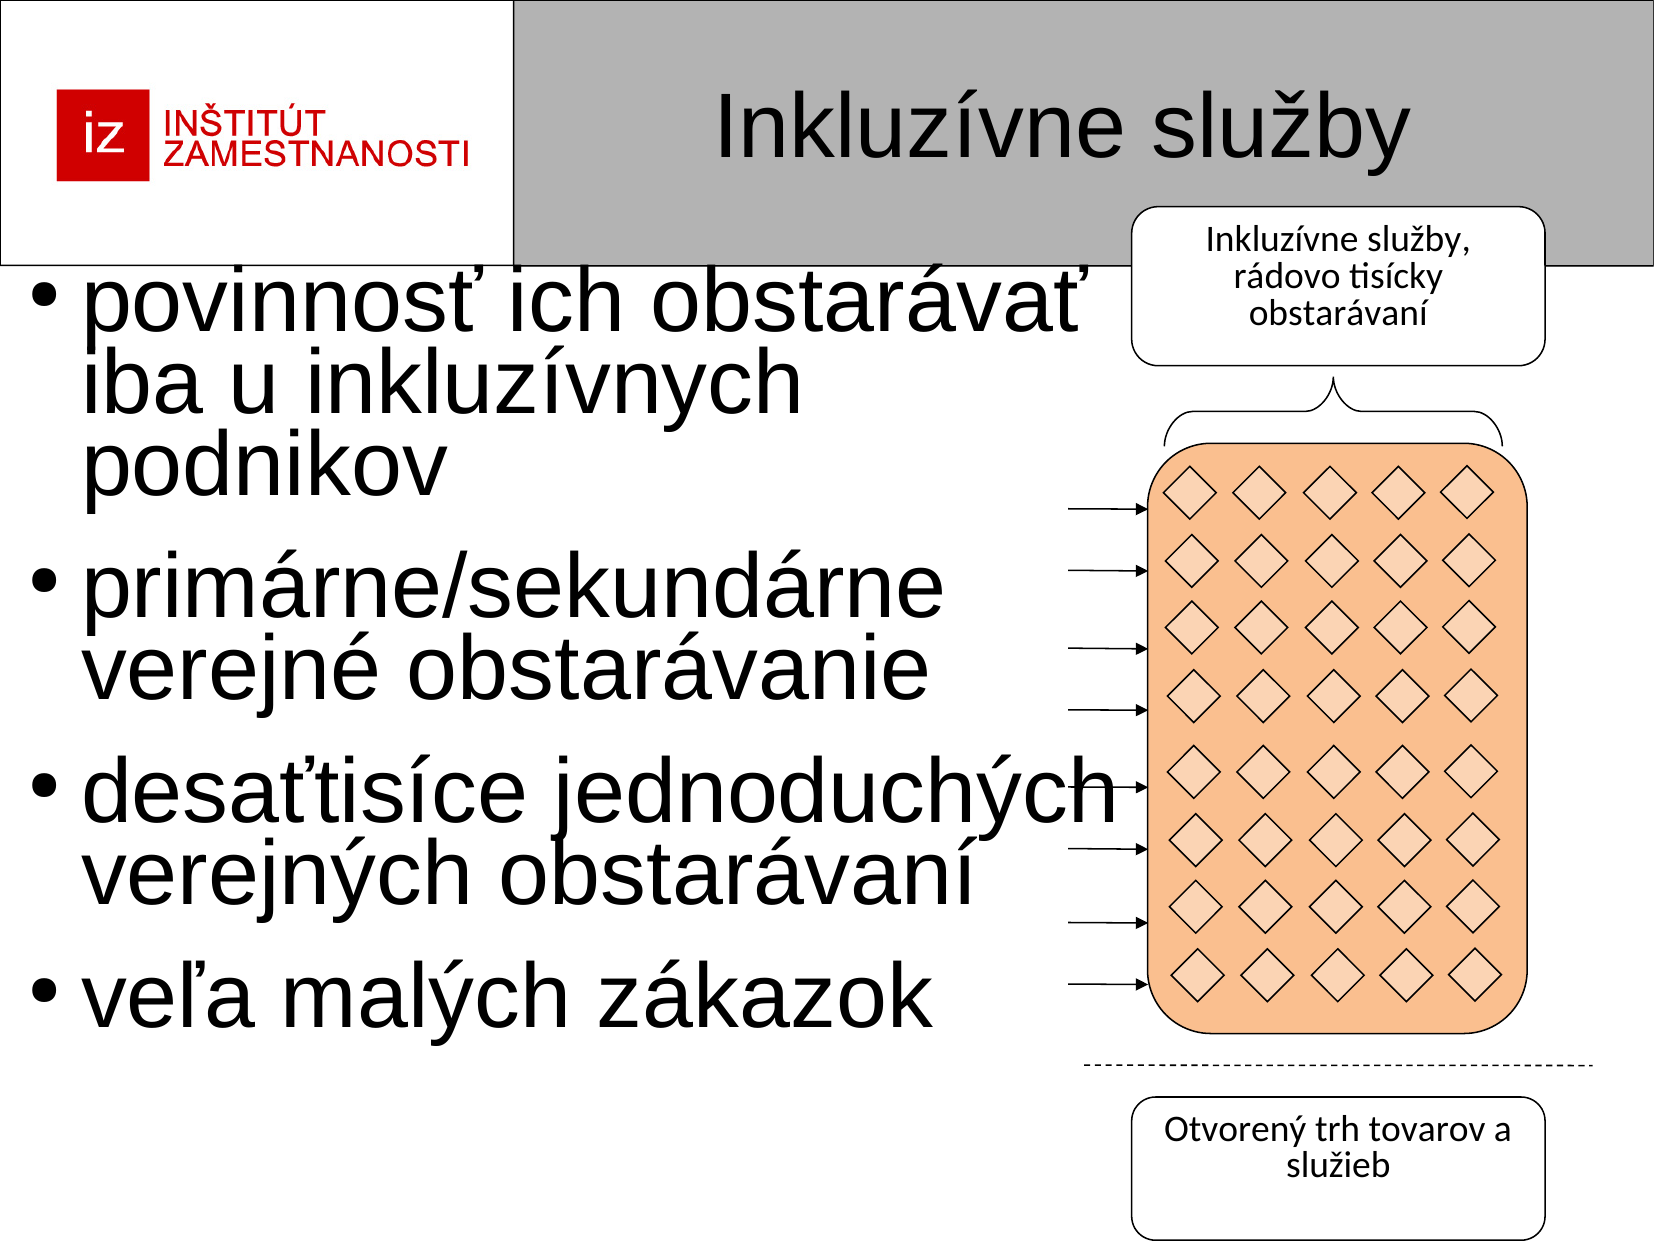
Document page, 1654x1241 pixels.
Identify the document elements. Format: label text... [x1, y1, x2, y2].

list povinnosť ich obstarávať iba u inkluzívnych podnikov primárne/sekundárne verejné obstarávanie desaťtisíce jednoduchých verejných obstarávaní veľa malých zákazok [10, 265, 1152, 1241]
text_box Otvorený trh tovarov a služieb [1131, 1097, 1546, 1241]
picture [5, 8, 512, 257]
title Inkluzívne služby [561, 37, 1565, 229]
text_box Inkluzívne služby, rádovo tisícky obstarávaní [1131, 206, 1546, 366]
text_box [1147, 443, 1528, 1034]
